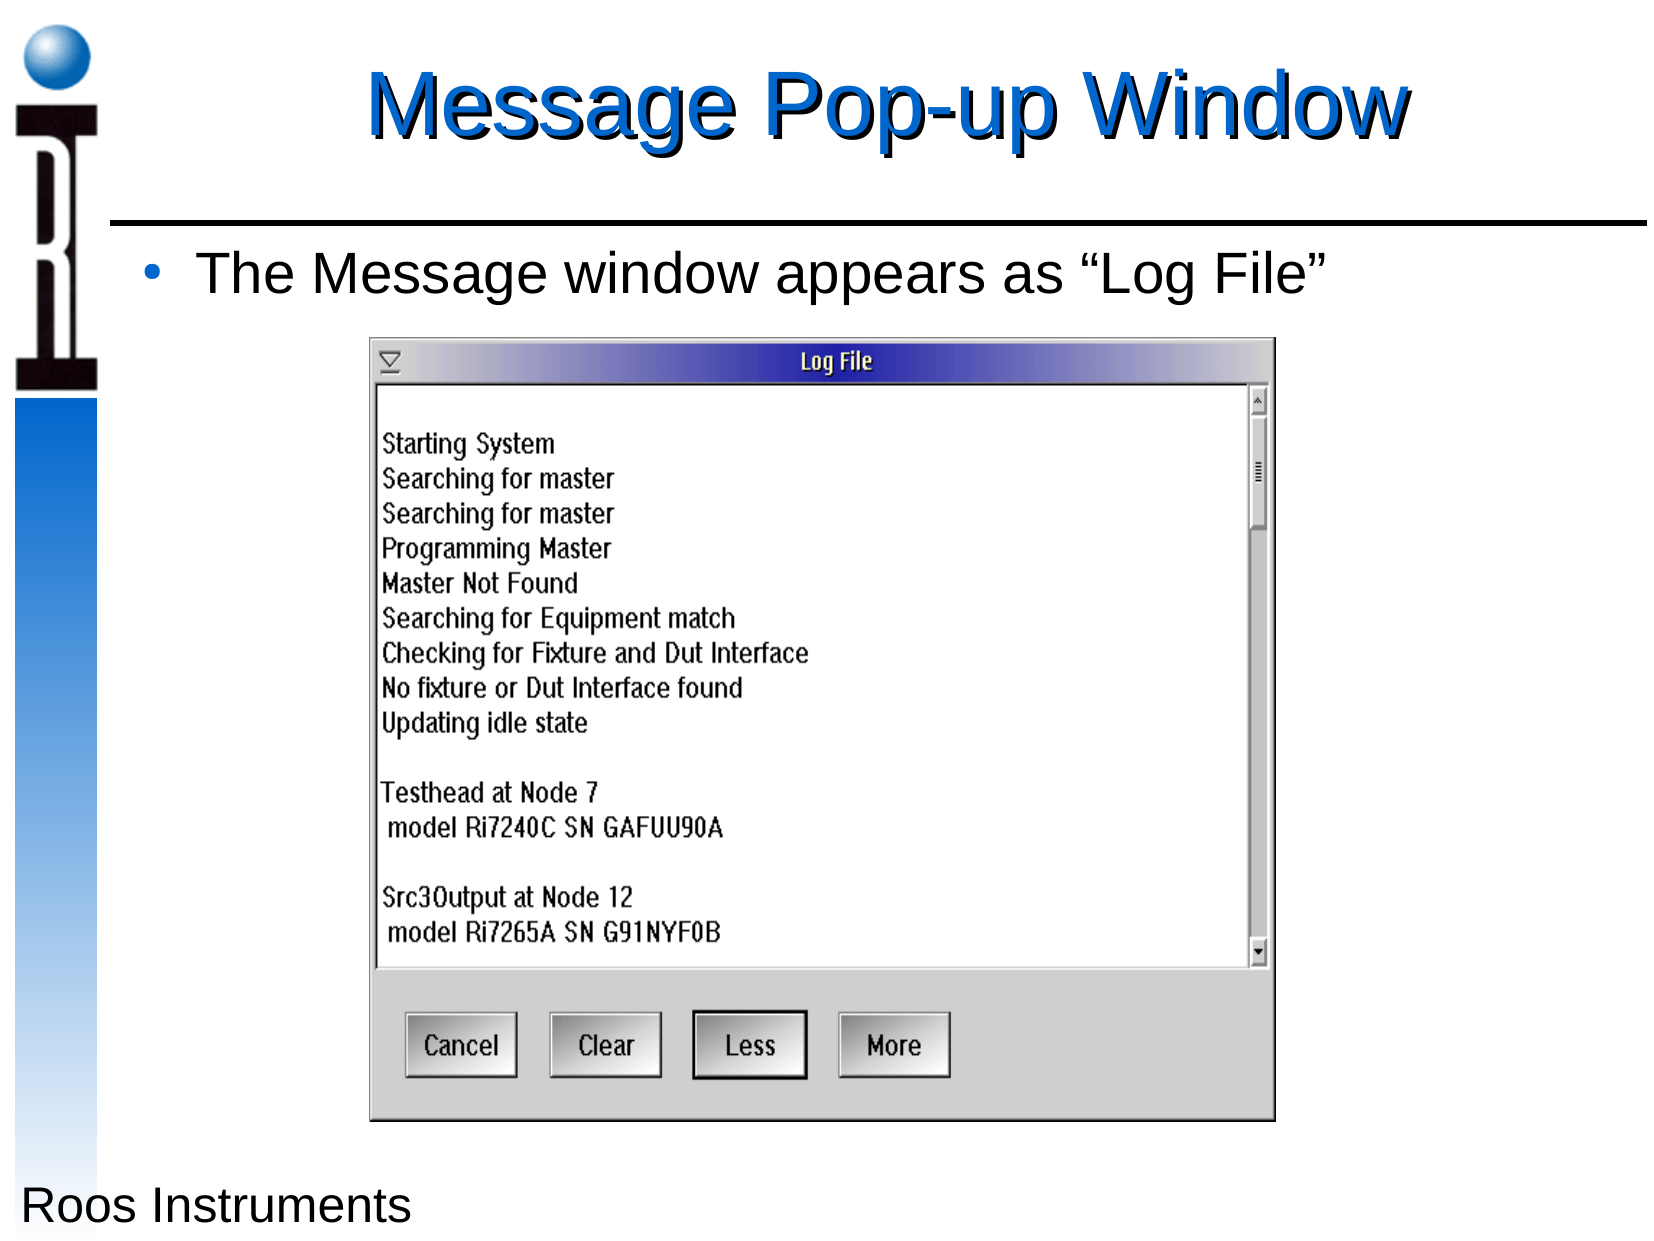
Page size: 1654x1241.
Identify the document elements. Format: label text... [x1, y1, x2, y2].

title Message Pop-up Window [121, 0, 1654, 208]
picture [369, 337, 1276, 1123]
picture [11, 20, 103, 398]
list The Message window appears as “Log File” [124, 240, 1654, 1109]
